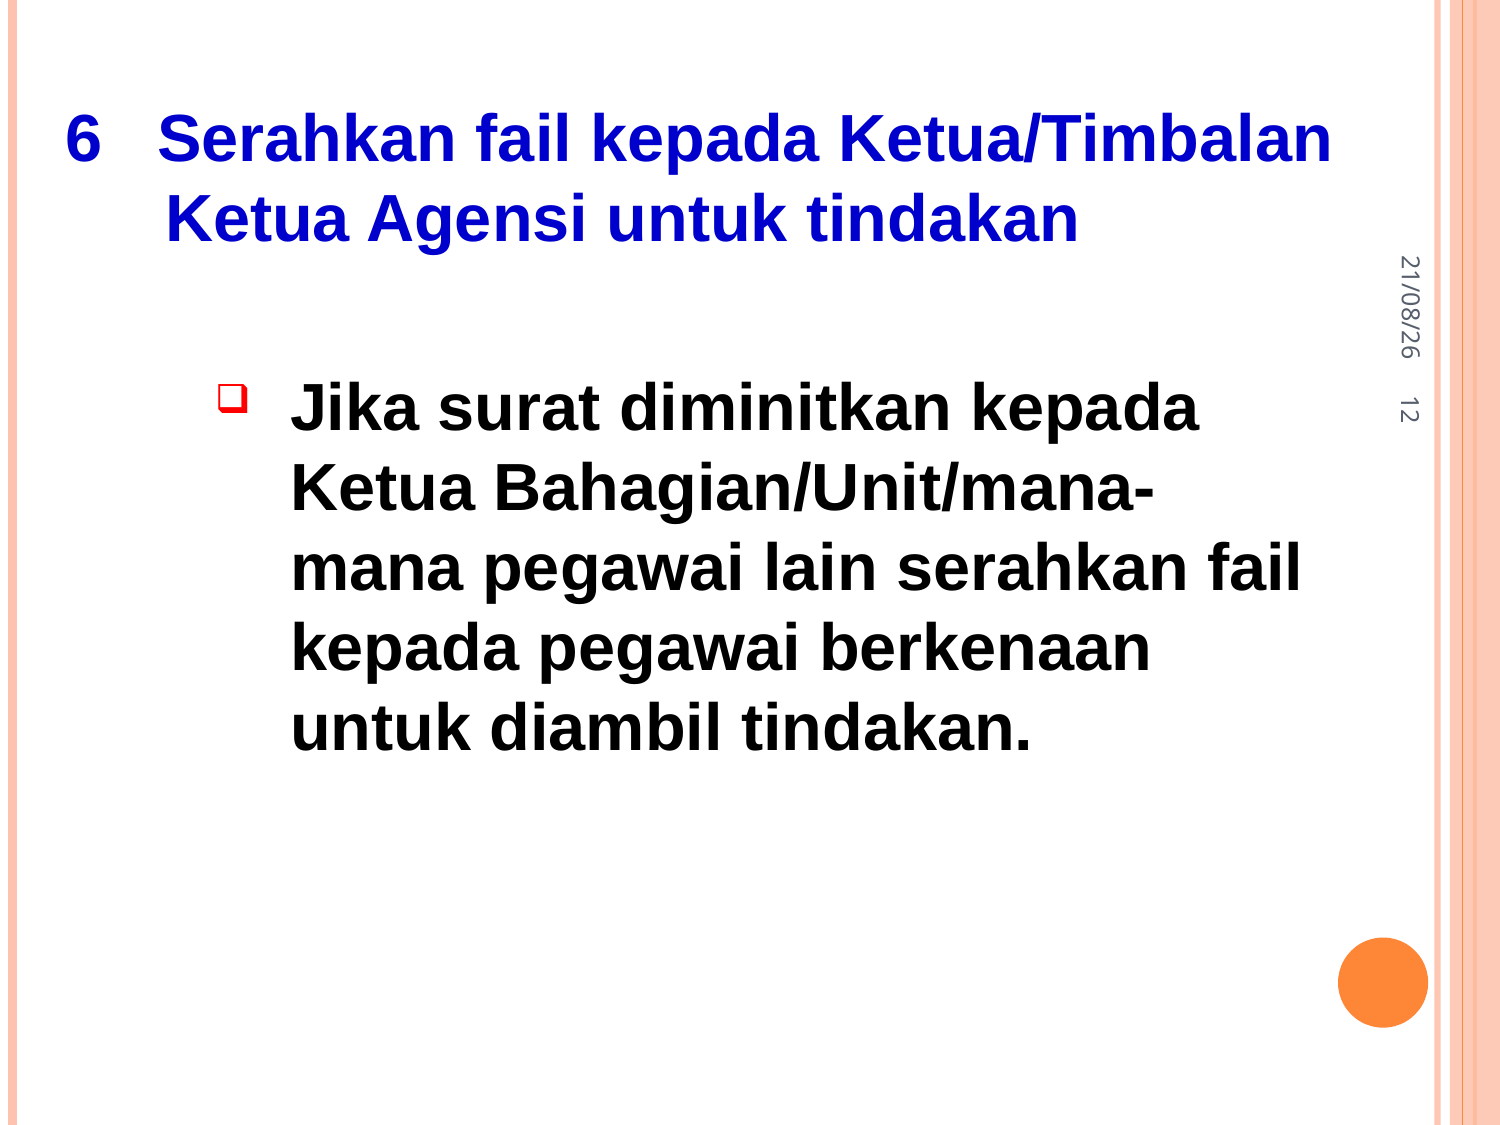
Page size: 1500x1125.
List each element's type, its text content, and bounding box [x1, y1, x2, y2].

list 6 Serahkan fail kepada Ketua/Timbalan Ketua Agensi untuk tindakan Jika surat diminitkan kepada Ketua Bahagian/Unit/mana- mana pegawai lain serahkan fail kepada pegawai berkenaan untuk diambil tindakan. [49, 87, 1438, 938]
text_box 15/04/16 [1378, 43, 1442, 374]
